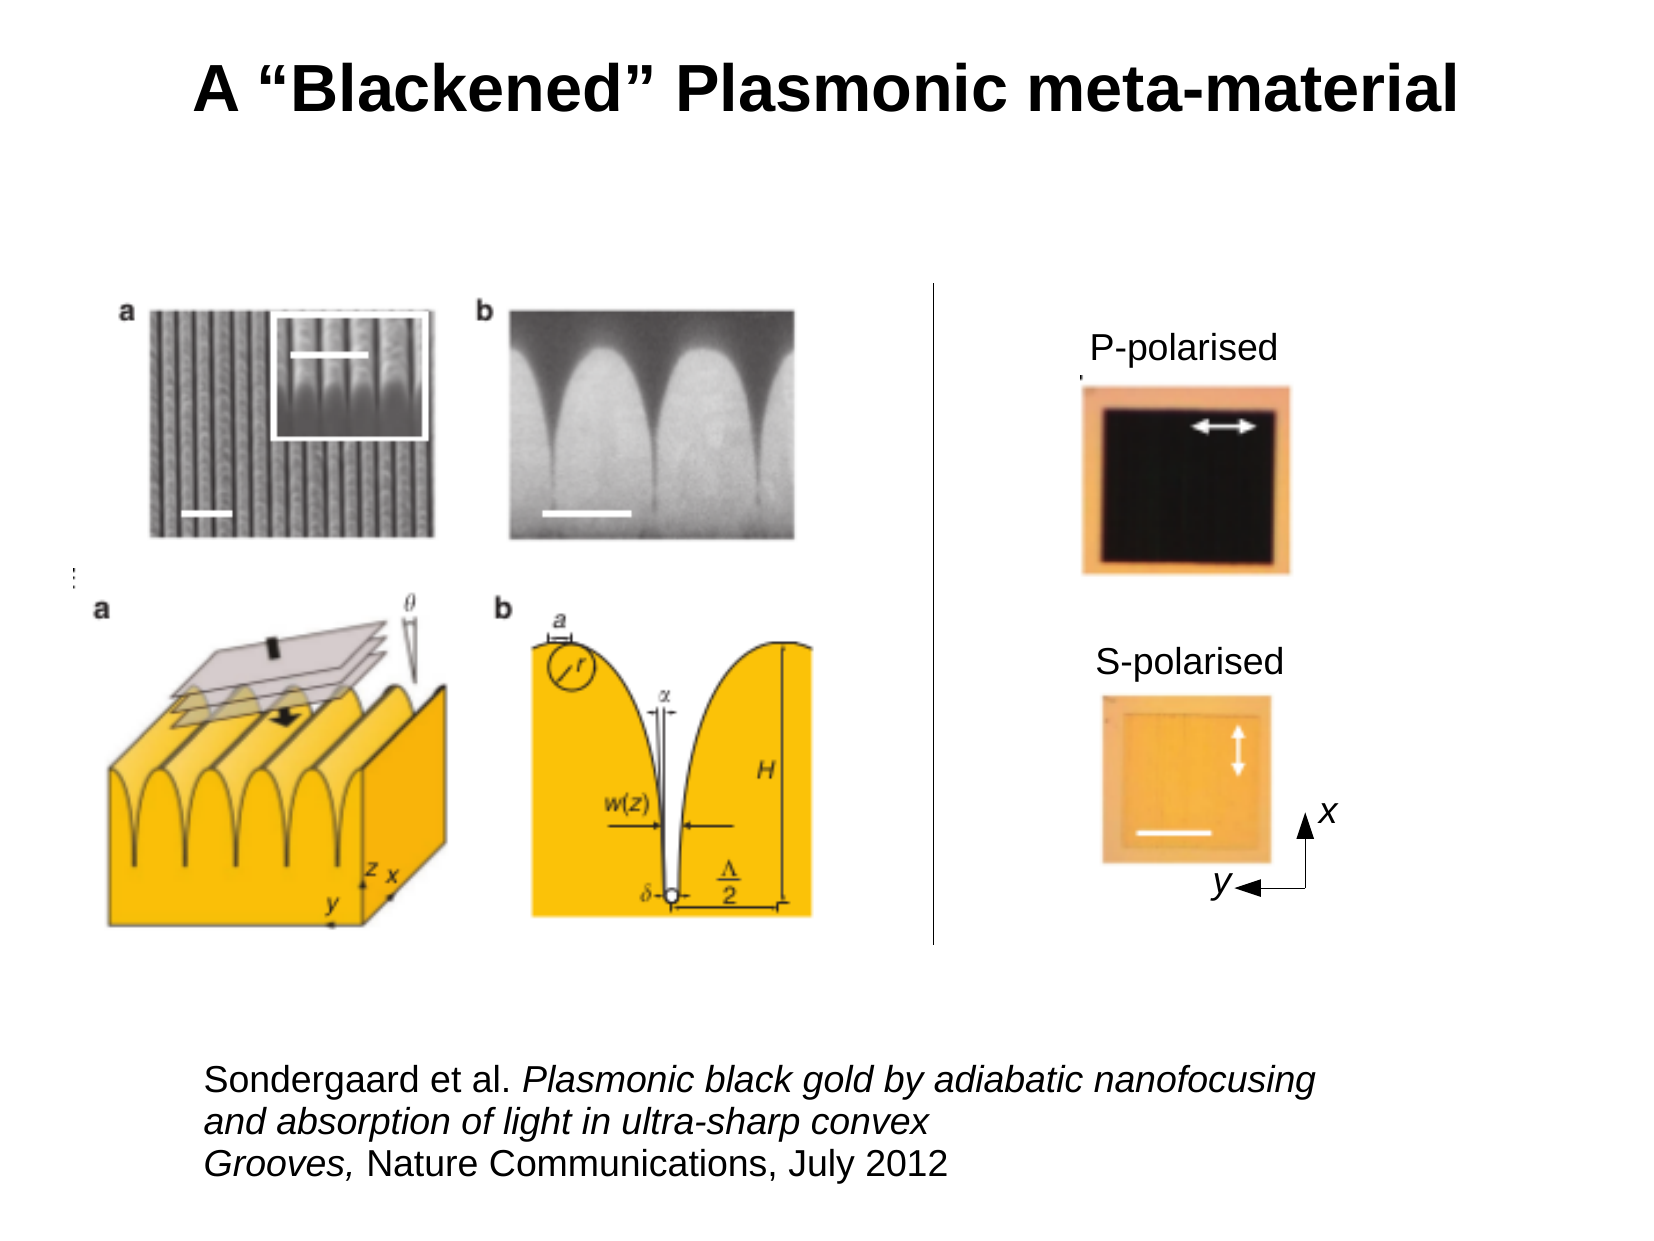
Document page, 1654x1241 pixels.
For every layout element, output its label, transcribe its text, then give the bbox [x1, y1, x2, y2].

picture [73, 568, 851, 944]
picture [106, 283, 815, 549]
picture [1091, 690, 1282, 874]
text_box y [1197, 852, 1247, 910]
text_box S-polarised [1080, 633, 1300, 690]
picture [1080, 375, 1306, 591]
title A “Blackened” Plasmonic meta-material [82, 0, 1571, 178]
text_box P-polarised [1074, 318, 1294, 376]
text_box x [1304, 781, 1353, 839]
text_box Sondergaard et al. Plasmonic black gold by adiabatic nanofocusing and absorption of light in ultra-sharp convex Grooves, Nature Communications, July 2012 [188, 1051, 1331, 1192]
